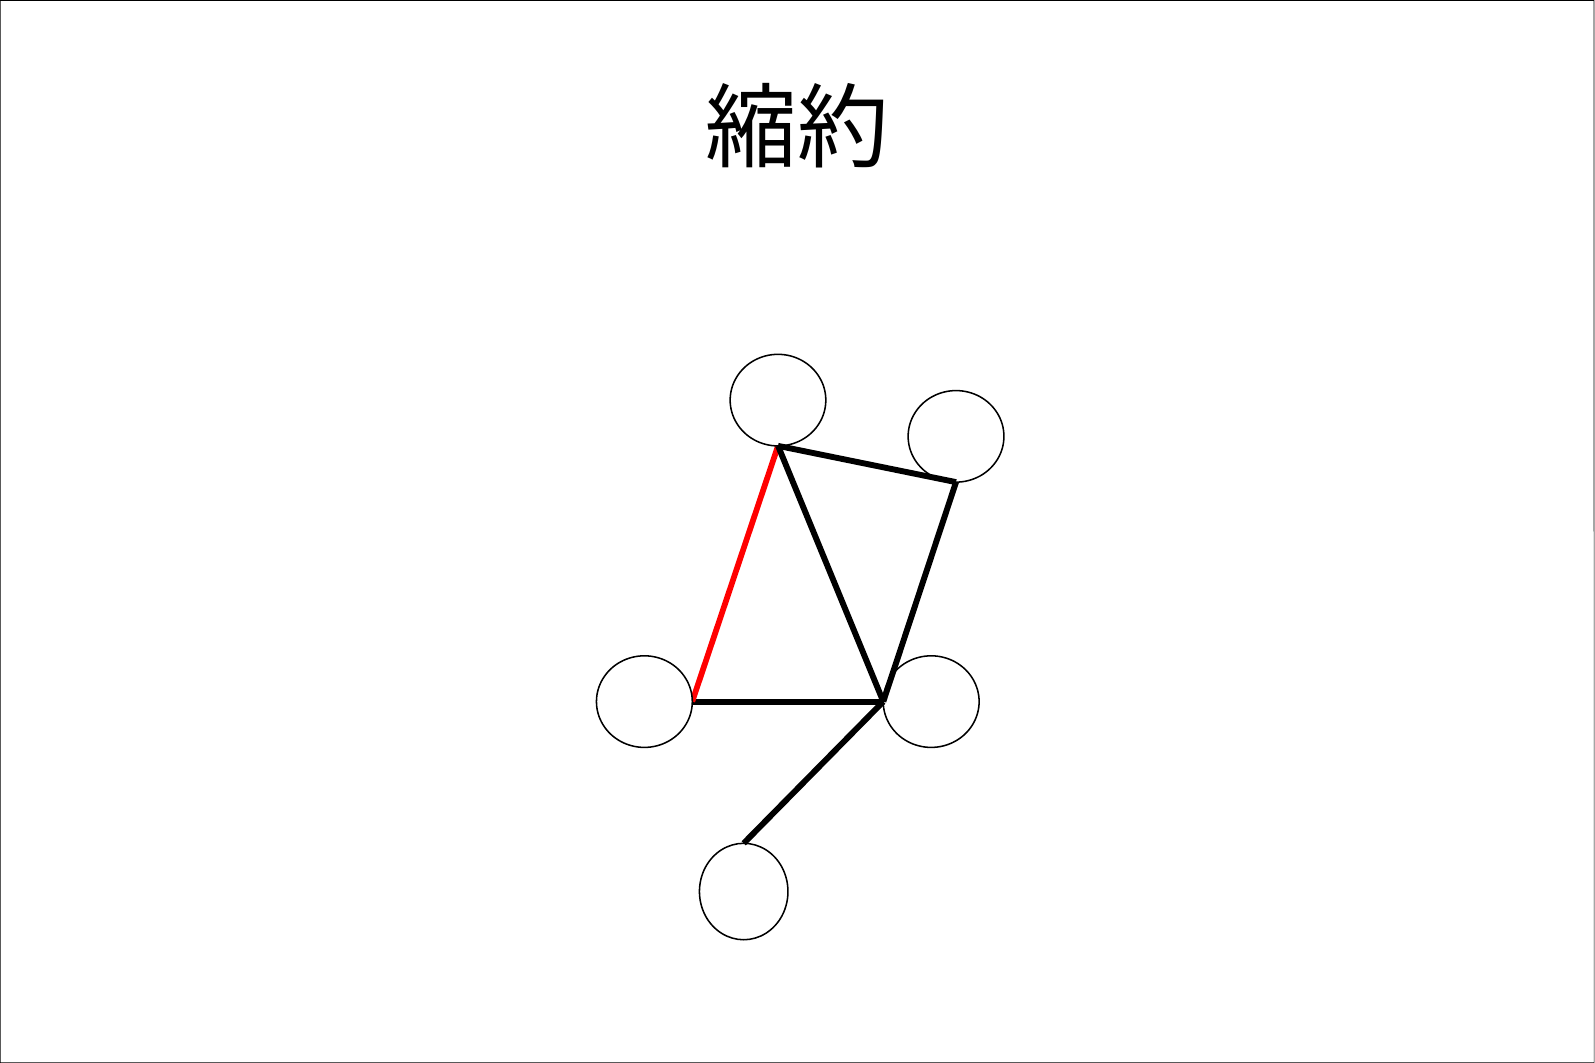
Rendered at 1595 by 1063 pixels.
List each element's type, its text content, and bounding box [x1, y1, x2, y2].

text_box [908, 390, 1004, 483]
text_box [699, 843, 788, 940]
text_box [596, 655, 693, 748]
text_box [883, 655, 980, 748]
text_box 縮約 [79, 49, 1515, 213]
text_box [730, 354, 826, 446]
